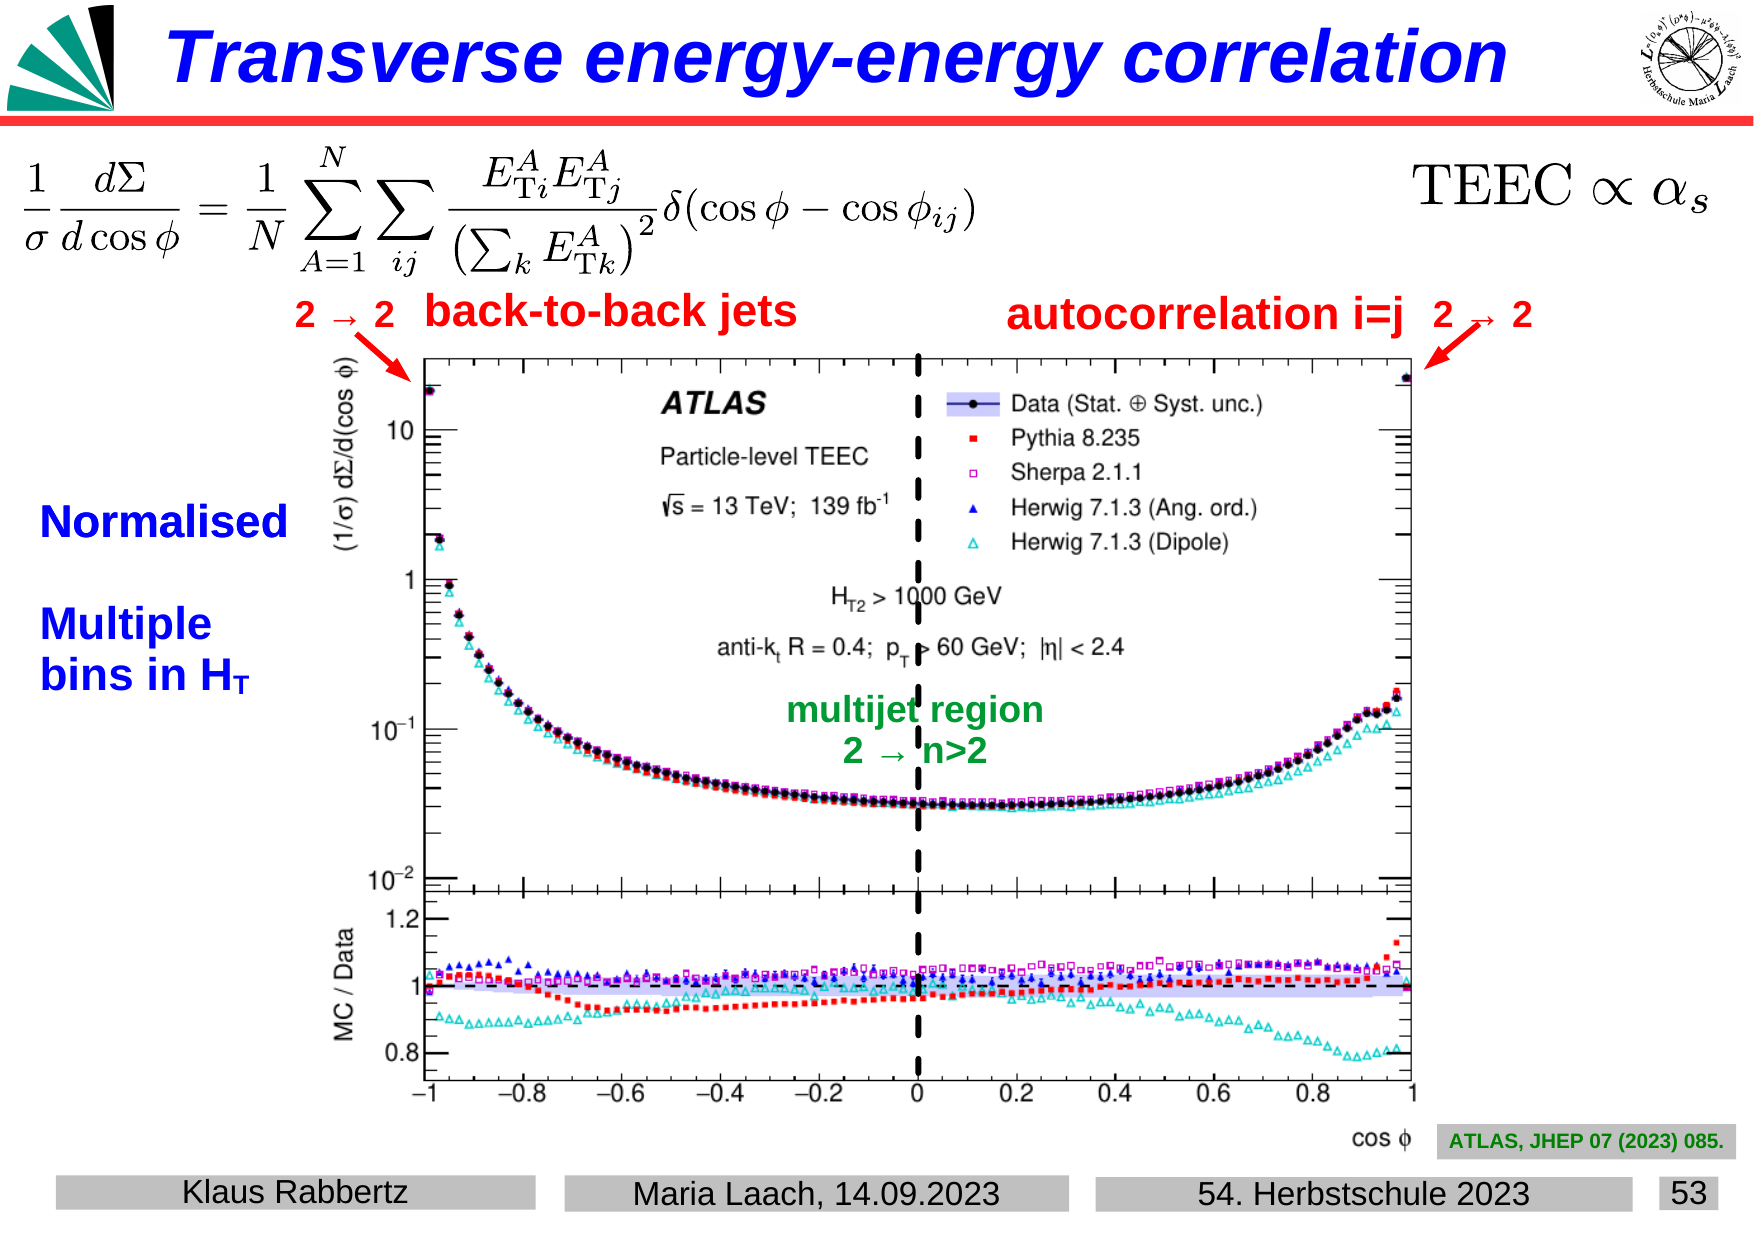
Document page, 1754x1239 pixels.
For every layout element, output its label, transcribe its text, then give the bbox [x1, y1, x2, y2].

text_box ATLAS, JHEP 07 (2023) 085. [1437, 1124, 1737, 1160]
picture [1641, 11, 1741, 106]
text_box Normalised Multiple bins in HT [27, 489, 321, 707]
text_box [1410, 162, 1711, 214]
title Transverse energy-energy correlation [129, 0, 1545, 114]
text_box 2 → 2 [283, 287, 407, 342]
picture [322, 343, 1431, 1165]
text_box multijet region 2 → n>2 [774, 682, 1057, 778]
text_box 2 → 2 [1430, 287, 1545, 342]
text_box back-to-back jets [412, 278, 824, 342]
picture [7, 5, 114, 112]
text_box [24, 146, 979, 277]
text_box autocorrelation i=j [994, 282, 1430, 346]
